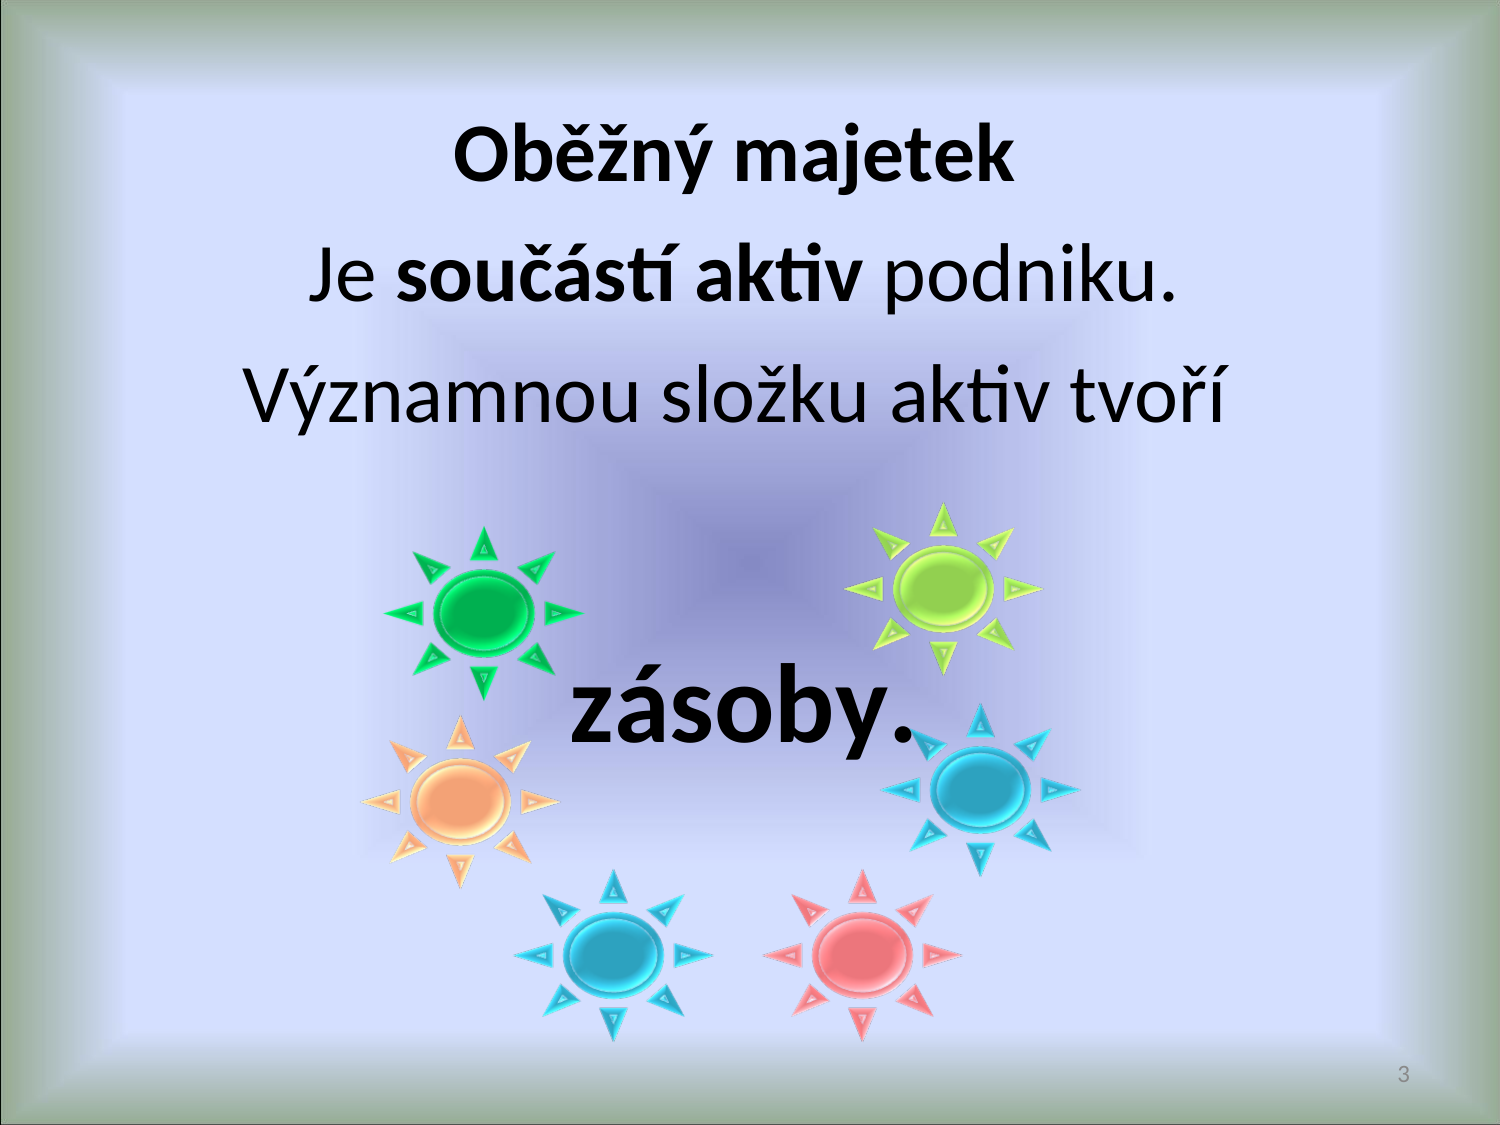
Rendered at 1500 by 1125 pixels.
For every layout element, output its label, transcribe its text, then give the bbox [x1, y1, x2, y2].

text_box <číslo> [1074, 1042, 1426, 1103]
list Oběžný majetek Je součástí aktiv podniku. Významnou složku aktiv tvoří zásoby. [76, 90, 1412, 1059]
picture [0, 0, 1500, 1125]
